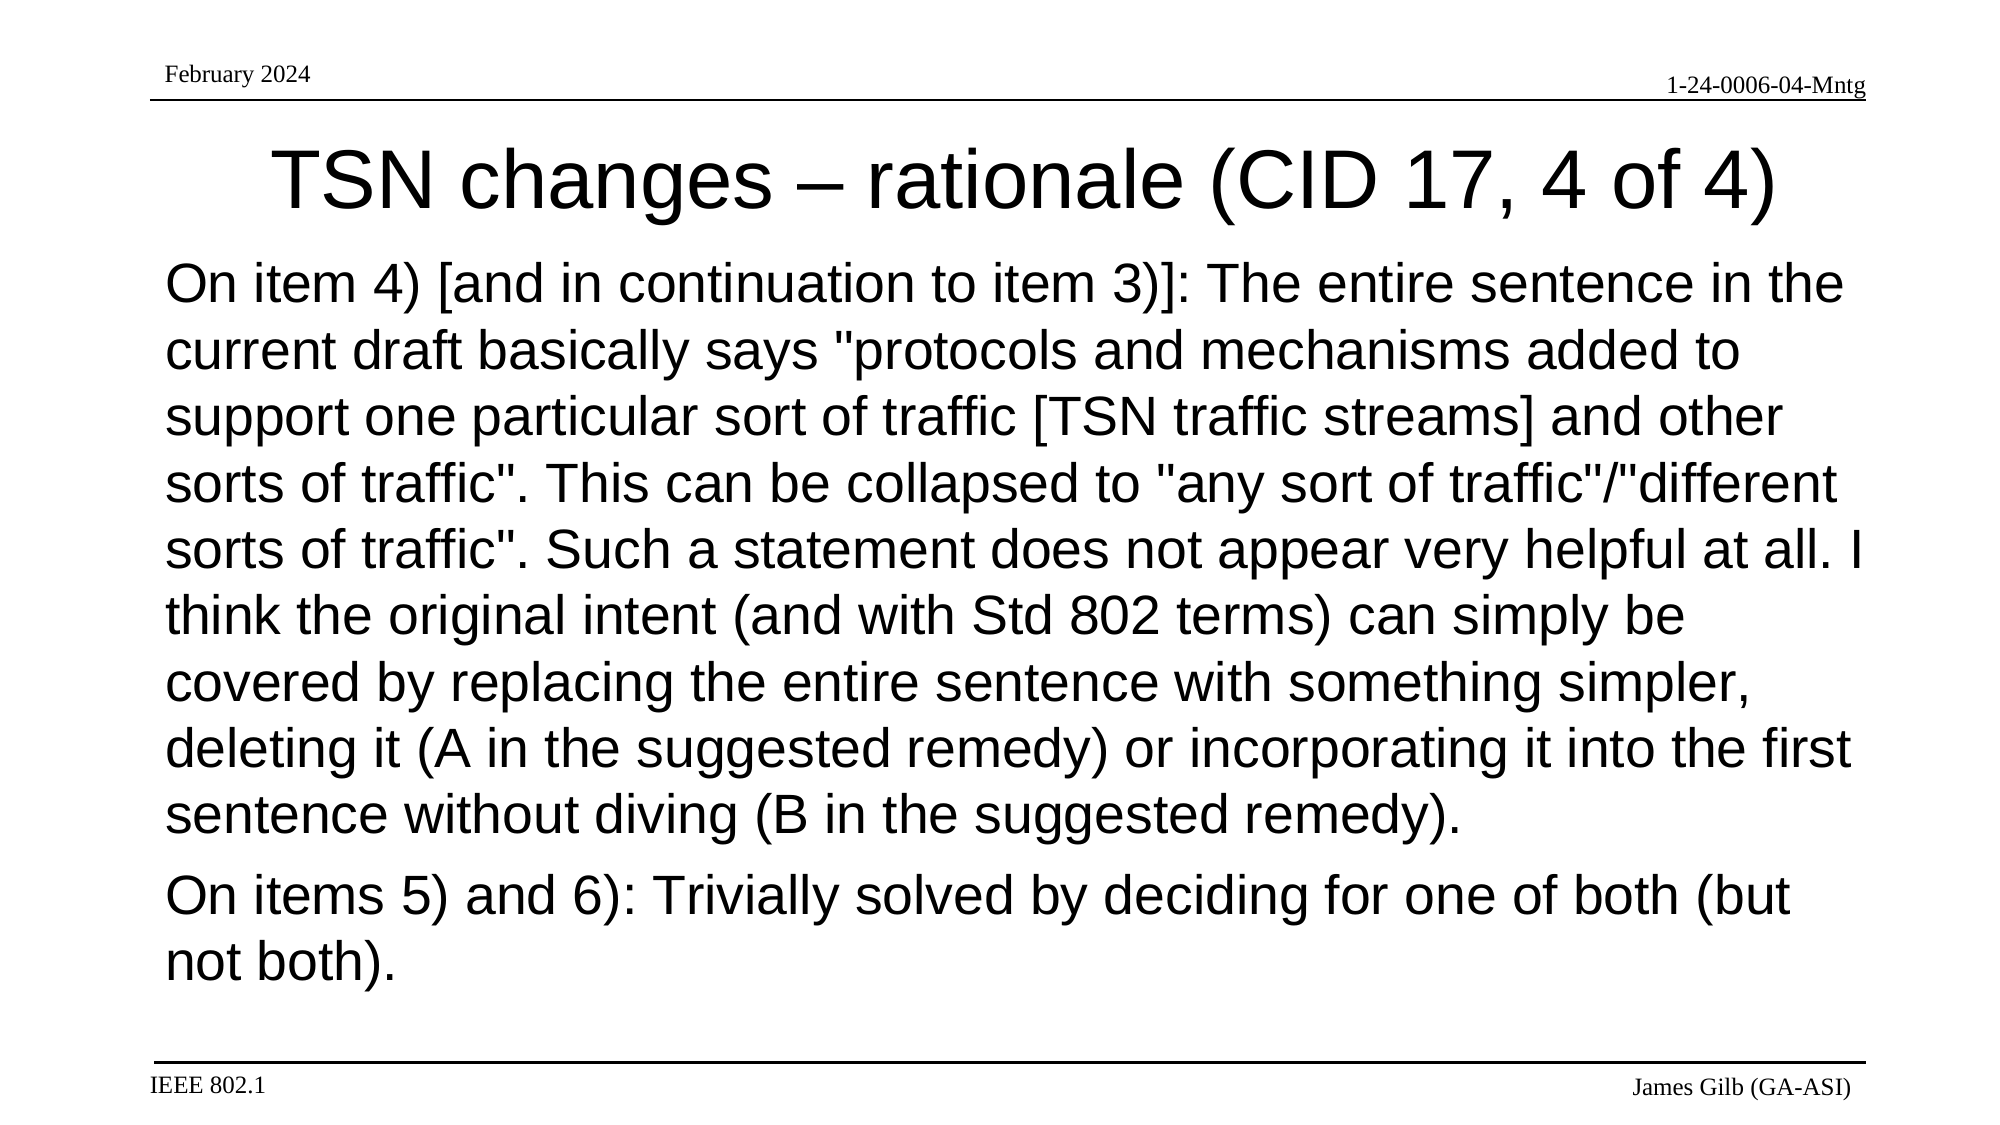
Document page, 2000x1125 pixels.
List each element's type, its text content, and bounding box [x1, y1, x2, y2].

title TSN changes – rationale (CID 17, 4 of 4) [150, 112, 1900, 238]
list On item 4) [and in continuation to item 3)]: The entire sentence in the current draft basically says "protocols and mechanisms added to support one particular sort of traffic [TSN traffic streams] and other sorts of traffic". This can be collapsed to "any sort of traffic"/"different sorts of traffic". Such a statement does not appear very helpful at all. I think the original intent (and with Std 802 terms) can simply be covered by replacing the entire sentence with something simpler, deleting it (A in the suggested remedy) or incorporating it into the first sentence without diving (B in the suggested remedy). On items 5) and 6): Trivially solved by deciding for one of both (but not both). [149, 239, 1900, 1051]
